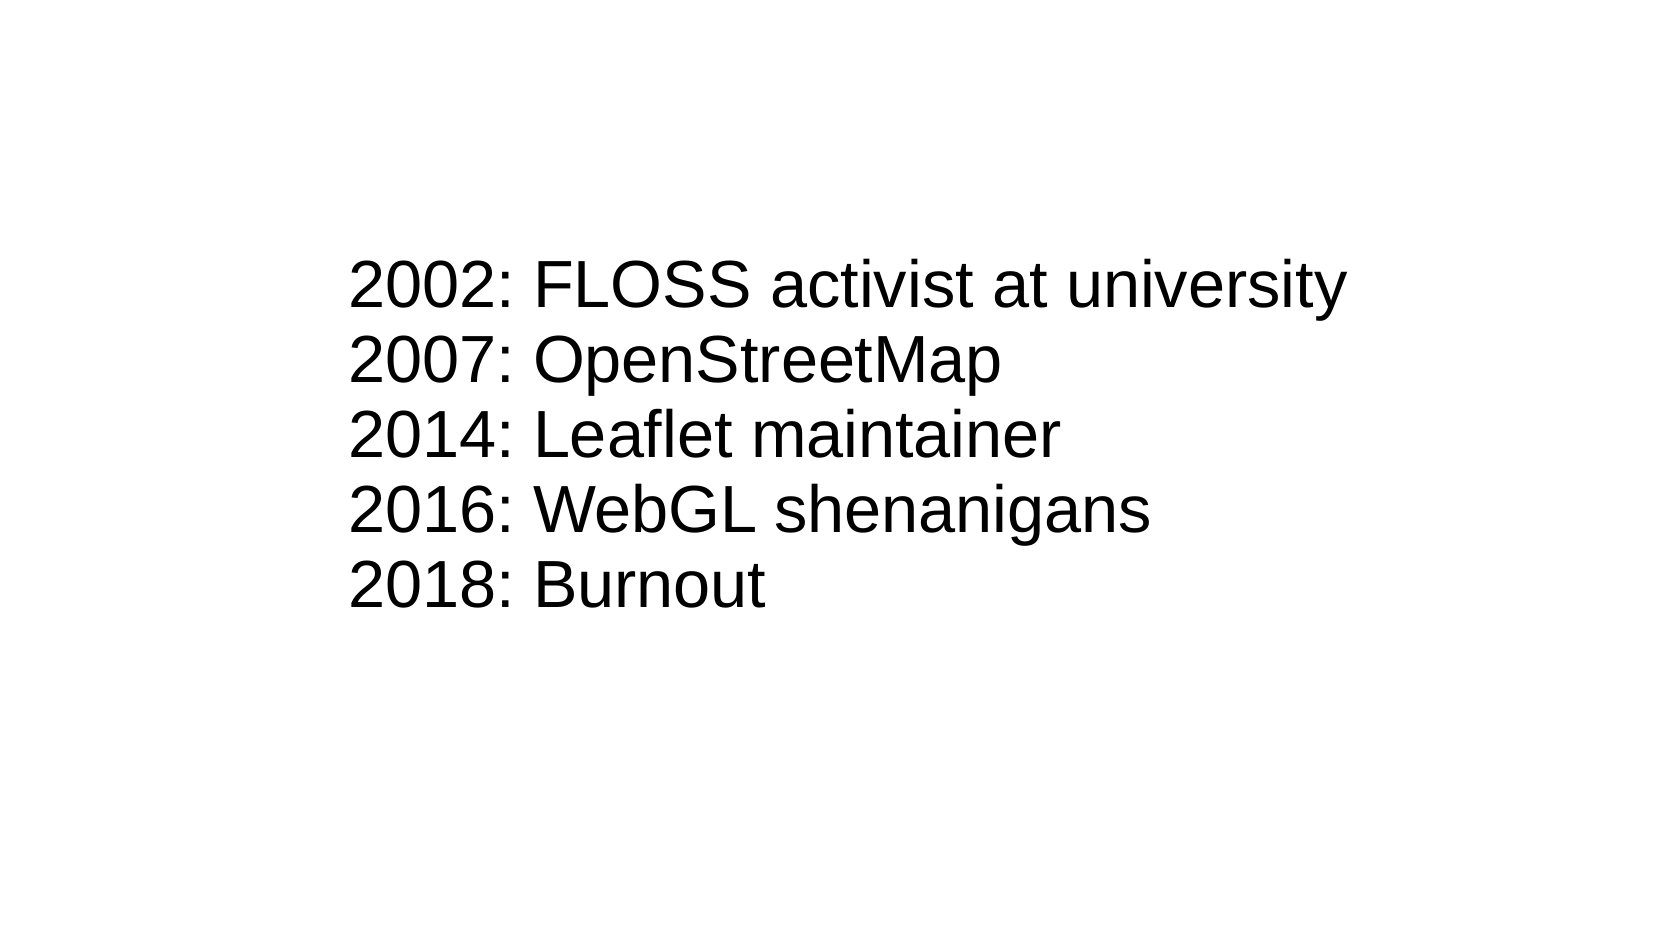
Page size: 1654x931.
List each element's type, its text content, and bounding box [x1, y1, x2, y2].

subtitle 2002: FLOSS activist at university 2007: OpenStreetMap 2014: Leaflet maintainer 2016: WebGL shenanigans 2018: Burnout [82, 37, 1571, 757]
